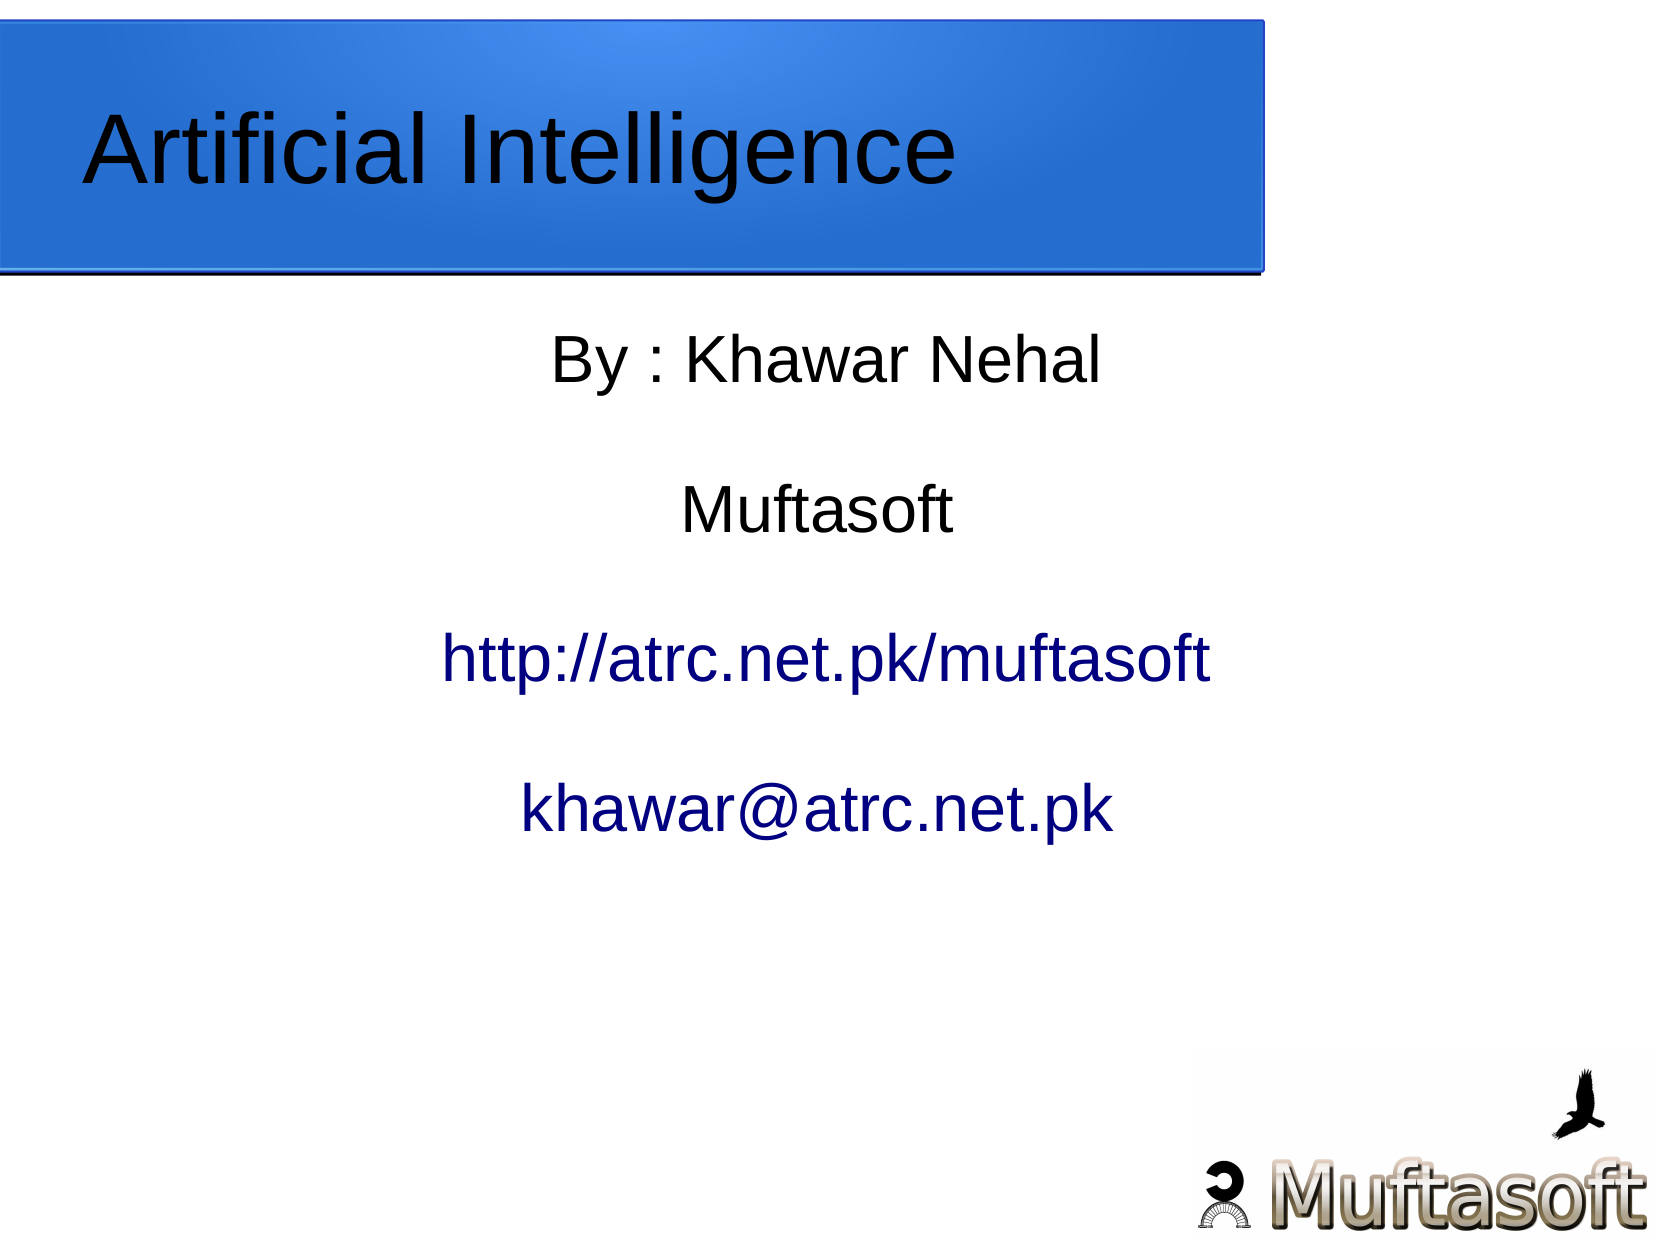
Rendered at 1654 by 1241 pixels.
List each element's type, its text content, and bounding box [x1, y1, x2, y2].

title Artificial Intelligence [82, 47, 1235, 252]
picture [1193, 1048, 1654, 1241]
subtitle By : Khawar Nehal Muftasoft http://atrc.net.pk/muftasoft khawar@atrc.net.pk [82, 299, 1571, 1019]
